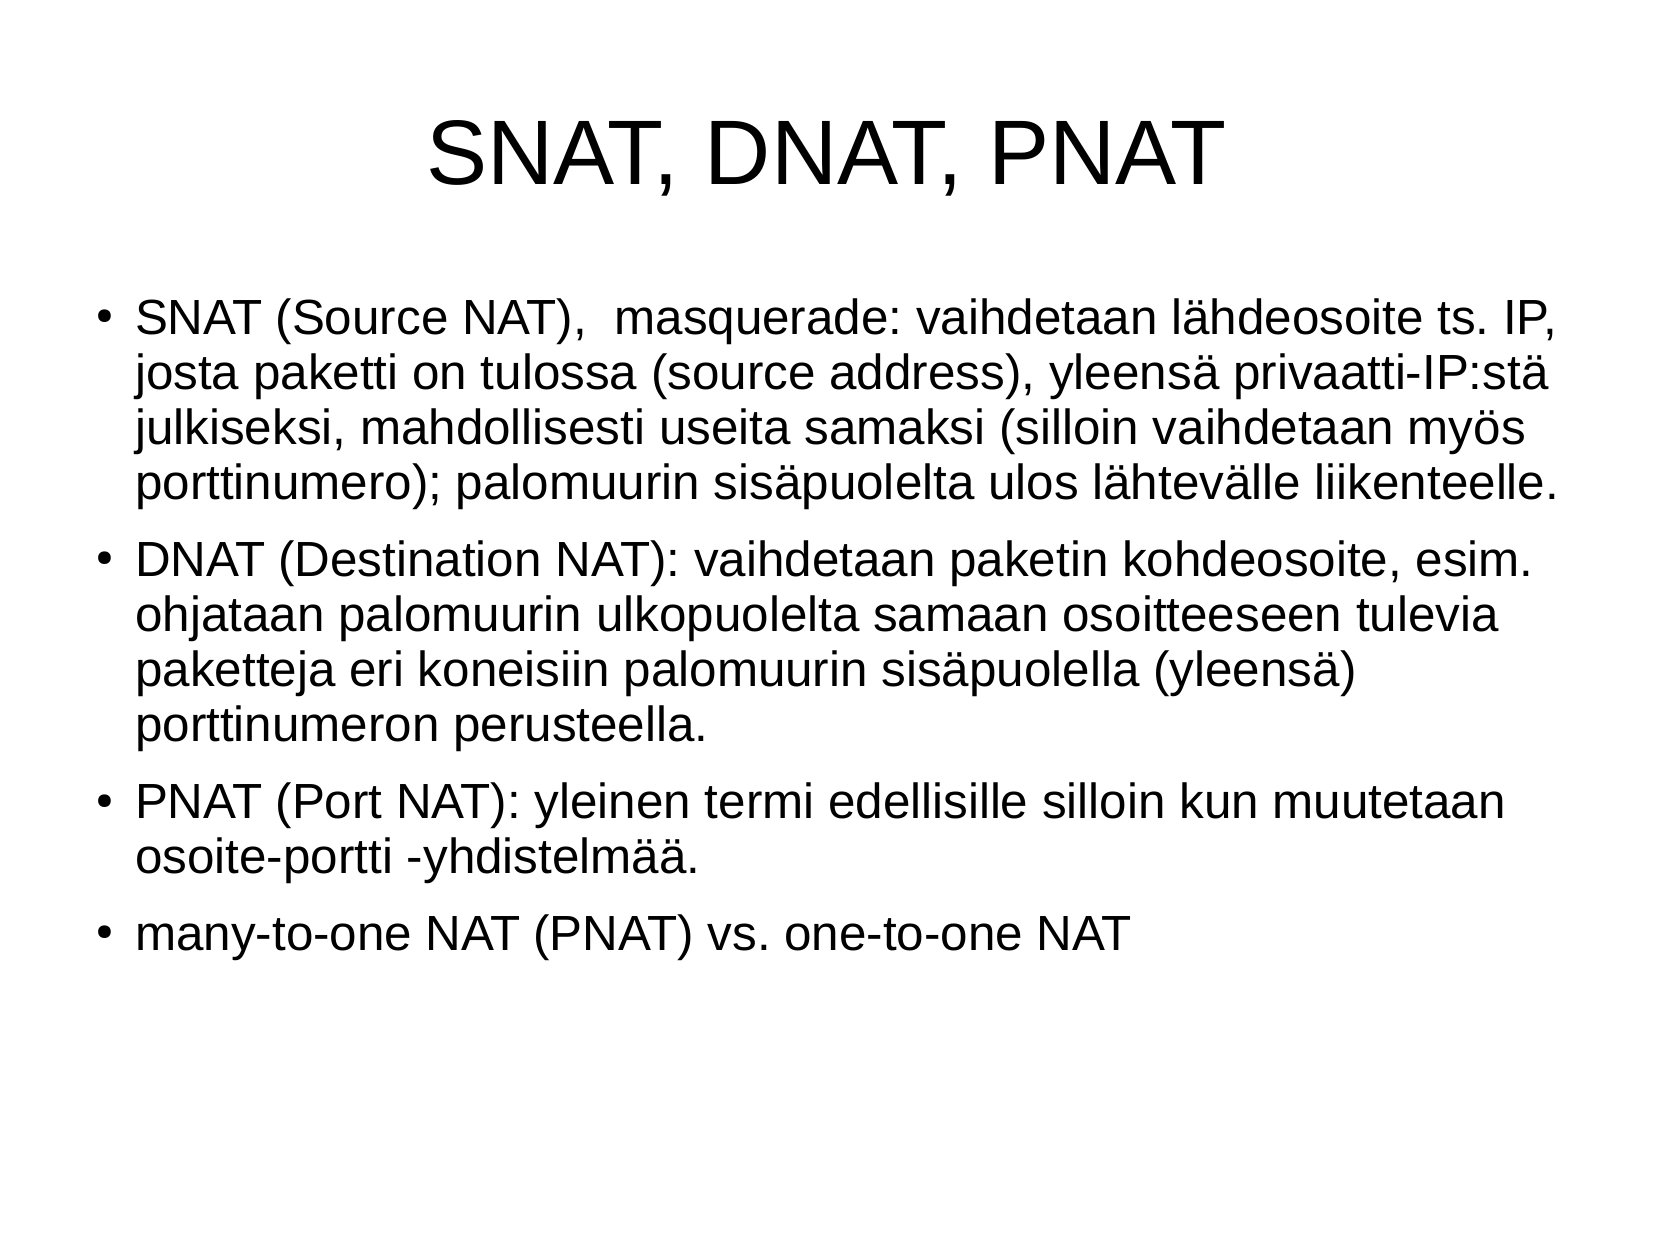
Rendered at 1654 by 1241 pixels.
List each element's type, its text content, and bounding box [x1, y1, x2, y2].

list SNAT (Source NAT), masquerade: vaihdetaan lähdeosoite ts. IP, josta paketti on tulossa (source address), yleensä privaatti-IP:stä julkiseksi, mahdollisesti useita samaksi (silloin vaihdetaan myös porttinumero); palomuurin sisäpuolelta ulos lähtevälle liikenteelle. DNAT (Destination NAT): vaihdetaan paketin kohdeosoite, esim. ohjataan palomuurin ulkopuolelta samaan osoitteeseen tulevia paketteja eri koneisiin palomuurin sisäpuolella (yleensä) porttinumeron perusteella. PNAT (Port NAT): yleinen termi edellisille silloin kun muutetaan osoite-portti -yhdistelmää. many-to-one NAT (PNAT) vs. one-to-one NAT [82, 290, 1571, 1010]
title SNAT, DNAT, PNAT [82, 49, 1571, 257]
